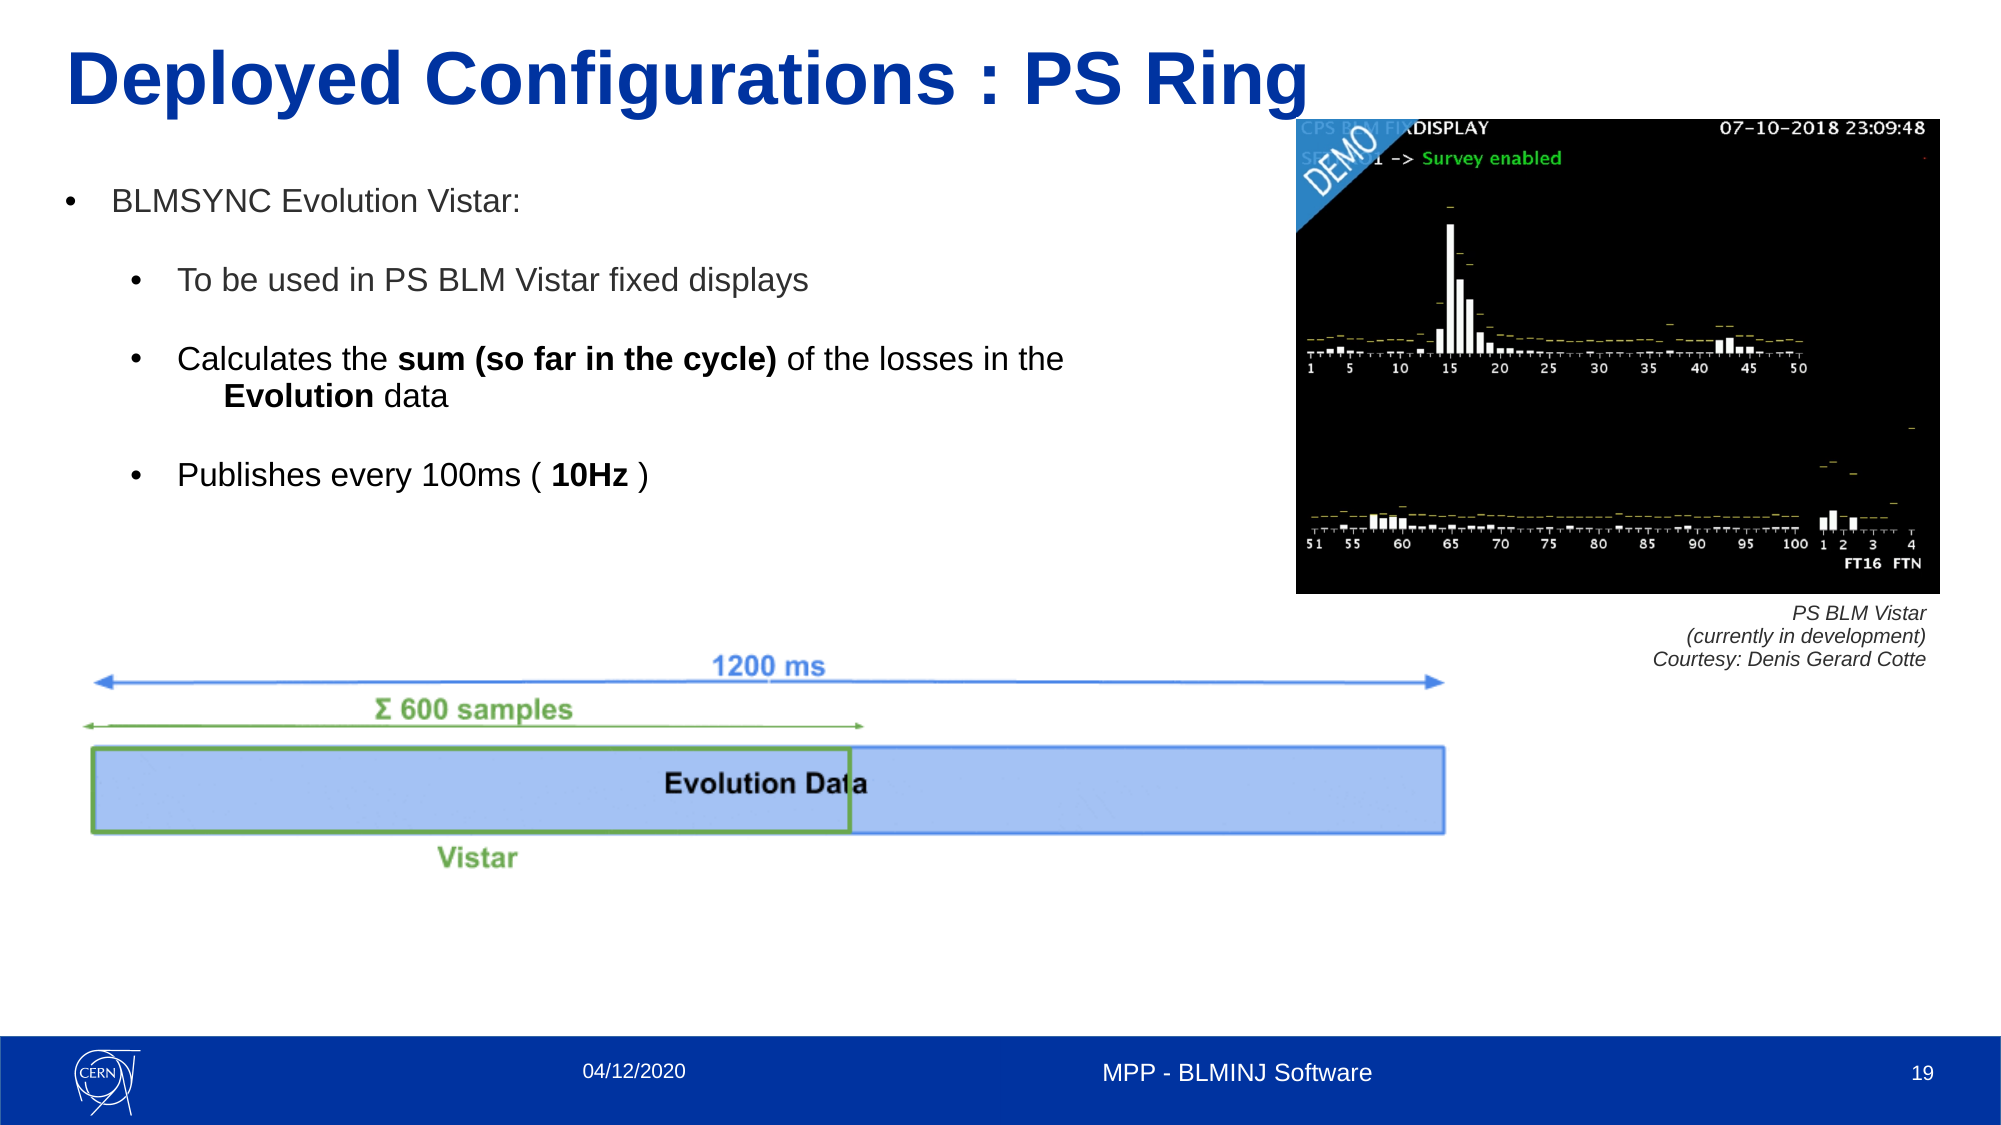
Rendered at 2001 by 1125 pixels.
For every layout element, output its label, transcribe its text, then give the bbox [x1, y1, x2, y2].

text_box PS BLM Vistar (currently in development) Courtesy: Denis Gerard Cotte [1554, 594, 1942, 694]
slide_number 19 [1822, 1042, 1935, 1103]
slide_number 04/12/2020 [571, 1041, 686, 1102]
title Deployed Configurations : PS Ring [66, 44, 1934, 135]
text_box BLMSYNC Evolution Vistar: To be used in PS BLM Vistar fixed displays Calculates the sum (so far in the cycle) of the losses in the Evolution data Publishes every 100ms ( 10Hz ) [47, 174, 1238, 627]
picture [1296, 117, 1941, 594]
footer MPP - BLMINJ Software [698, 1042, 1777, 1103]
picture [1, 1037, 2000, 1125]
picture [47, 643, 1481, 902]
